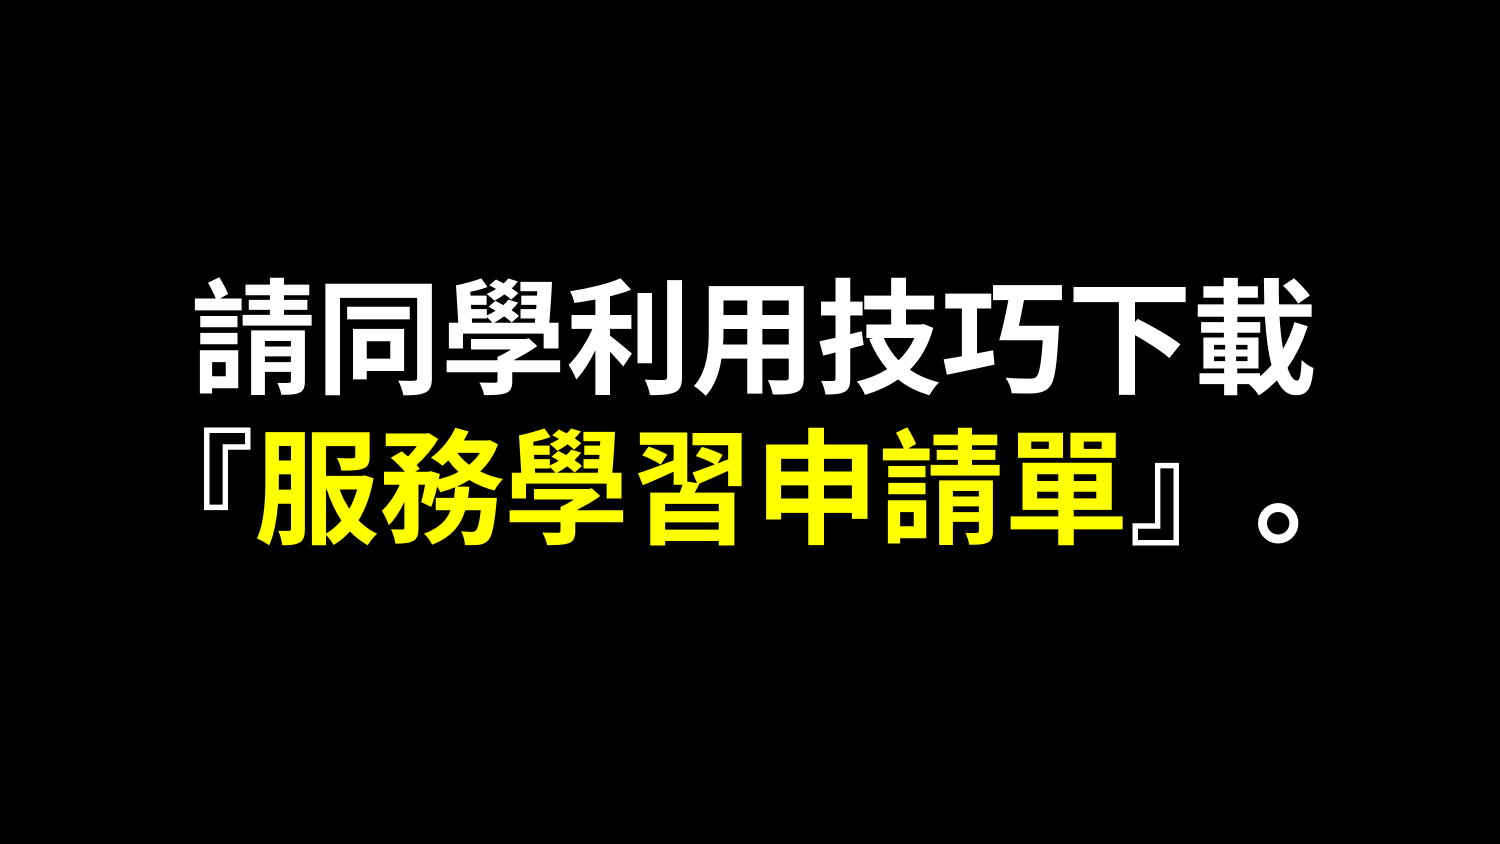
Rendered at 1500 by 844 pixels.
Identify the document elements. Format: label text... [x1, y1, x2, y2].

title 請同學利用技巧下載 『服務學習申請單』。 [80, 73, 1429, 745]
